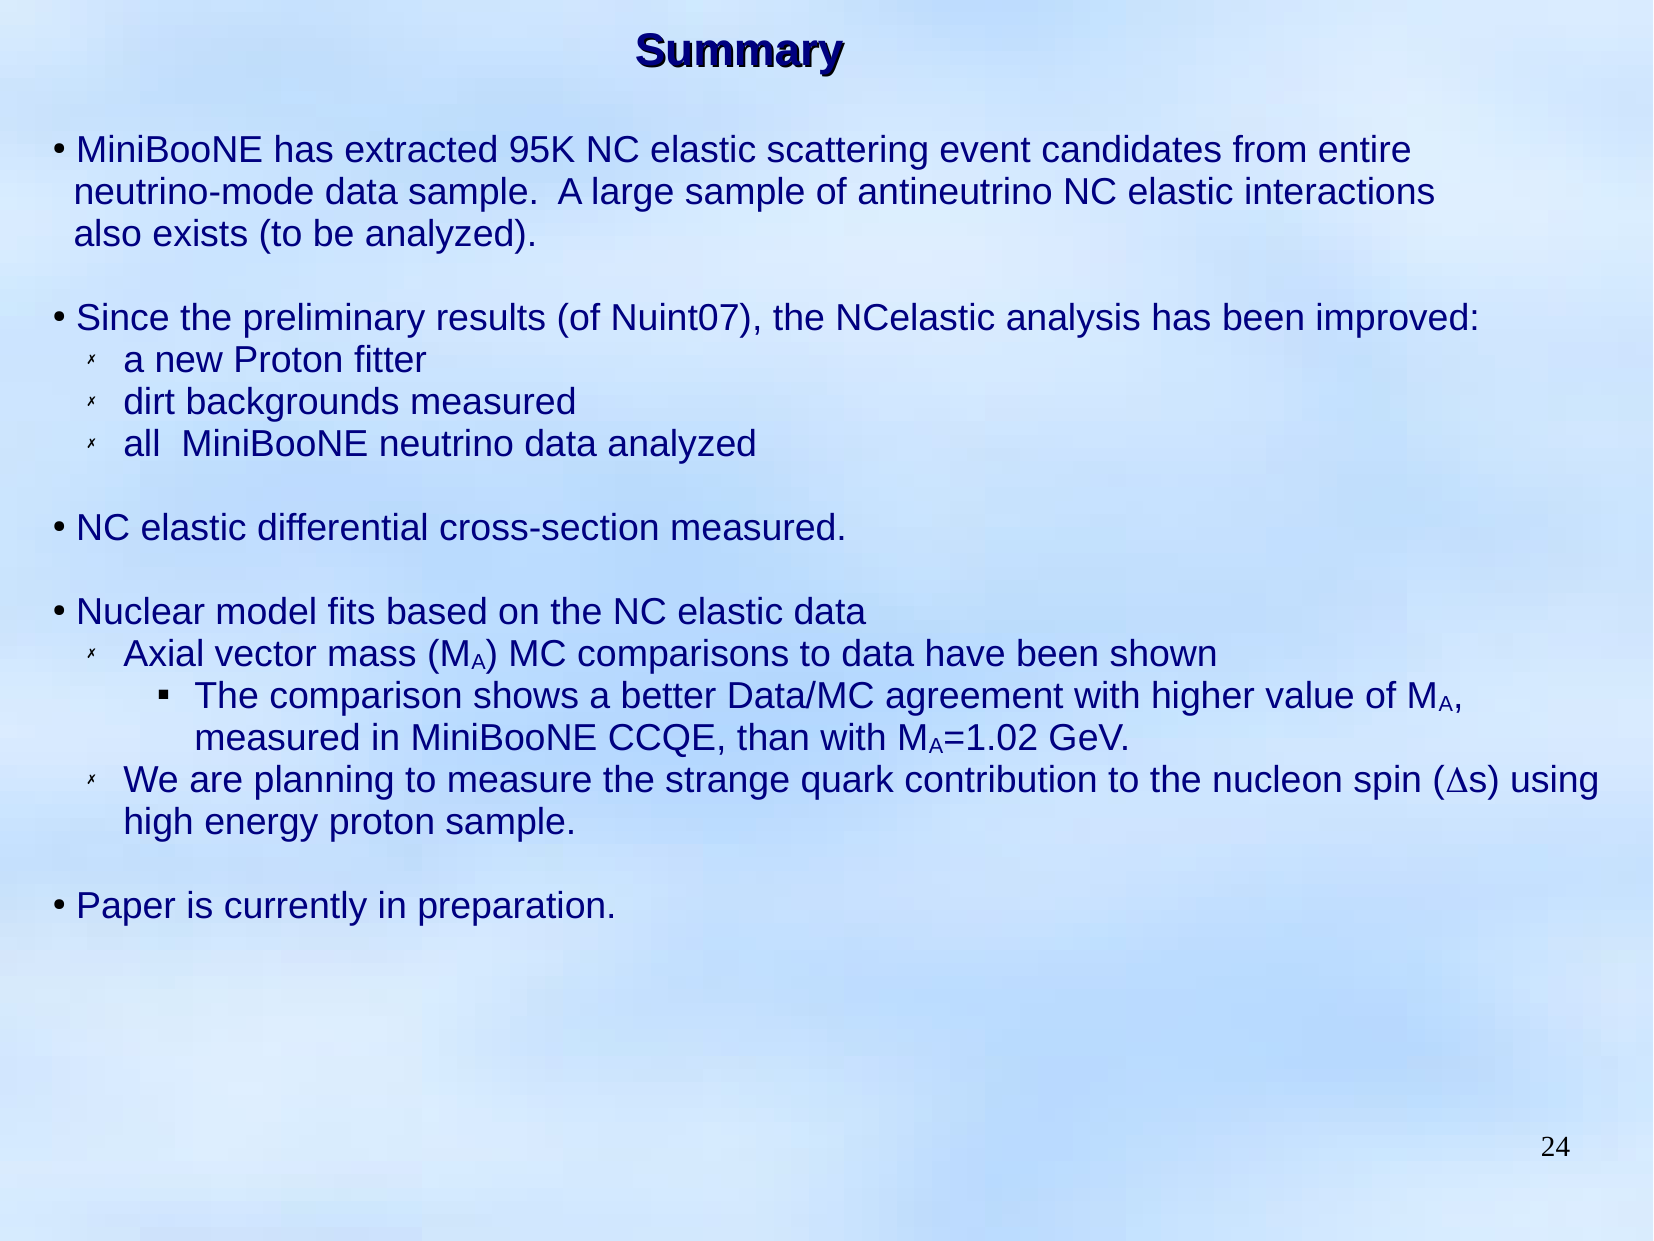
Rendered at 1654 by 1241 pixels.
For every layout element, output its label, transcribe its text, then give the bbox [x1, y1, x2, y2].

picture [0, 0, 1654, 1241]
text_box MiniBooNE has extracted 95K NC elastic scattering event candidates from entire neutrino-mode data sample. A large sample of antineutrino NC elastic interactions also exists (to be analyzed). Since the preliminary results (of Nuint07), the NCelastic analysis has been improved: a new Proton fitter dirt backgrounds measured all MiniBooNE neutrino data analyzed NC elastic differential cross-section measured. Nuclear model fits based on the NC elastic data Axial vector mass (MA) MC comparisons to data have been shown The comparison shows a better Data/MC agreement with higher value of MA, measured in MiniBooNE CCQE, than with MA=1.02 GeV. We are planning to measure the strange quark contribution to the nucleon spin (Ds) using high energy proton sample. Paper is currently in preparation. [34, 118, 1653, 1021]
text_box Summary [620, 16, 1152, 84]
